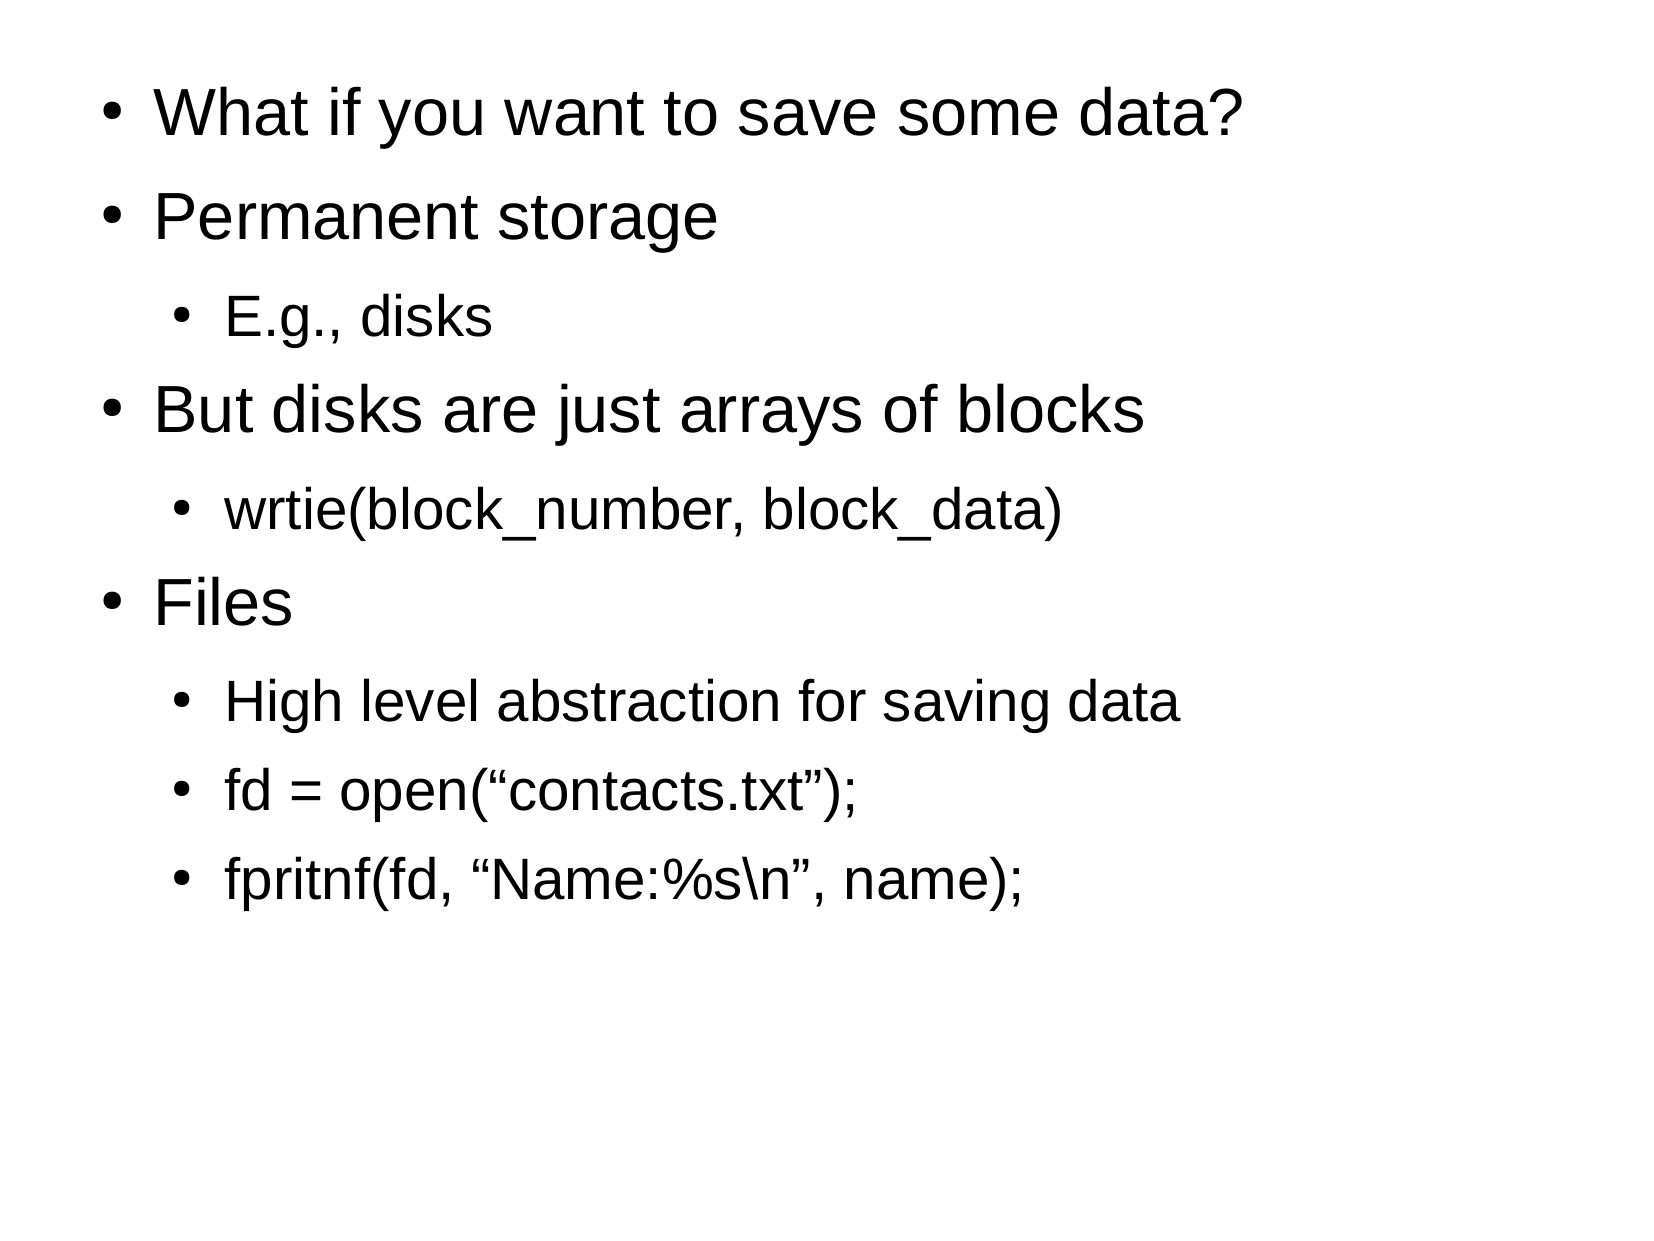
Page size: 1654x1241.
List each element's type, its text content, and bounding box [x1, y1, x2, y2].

list What if you want to save some data? Permanent storage E.g., disks But disks are just arrays of blocks wrtie(block_number, block_data) Files High level abstraction for saving data fd = open(“contacts.txt”); fpritnf(fd, “Name:%s\n”, name); [82, 75, 1576, 1126]
